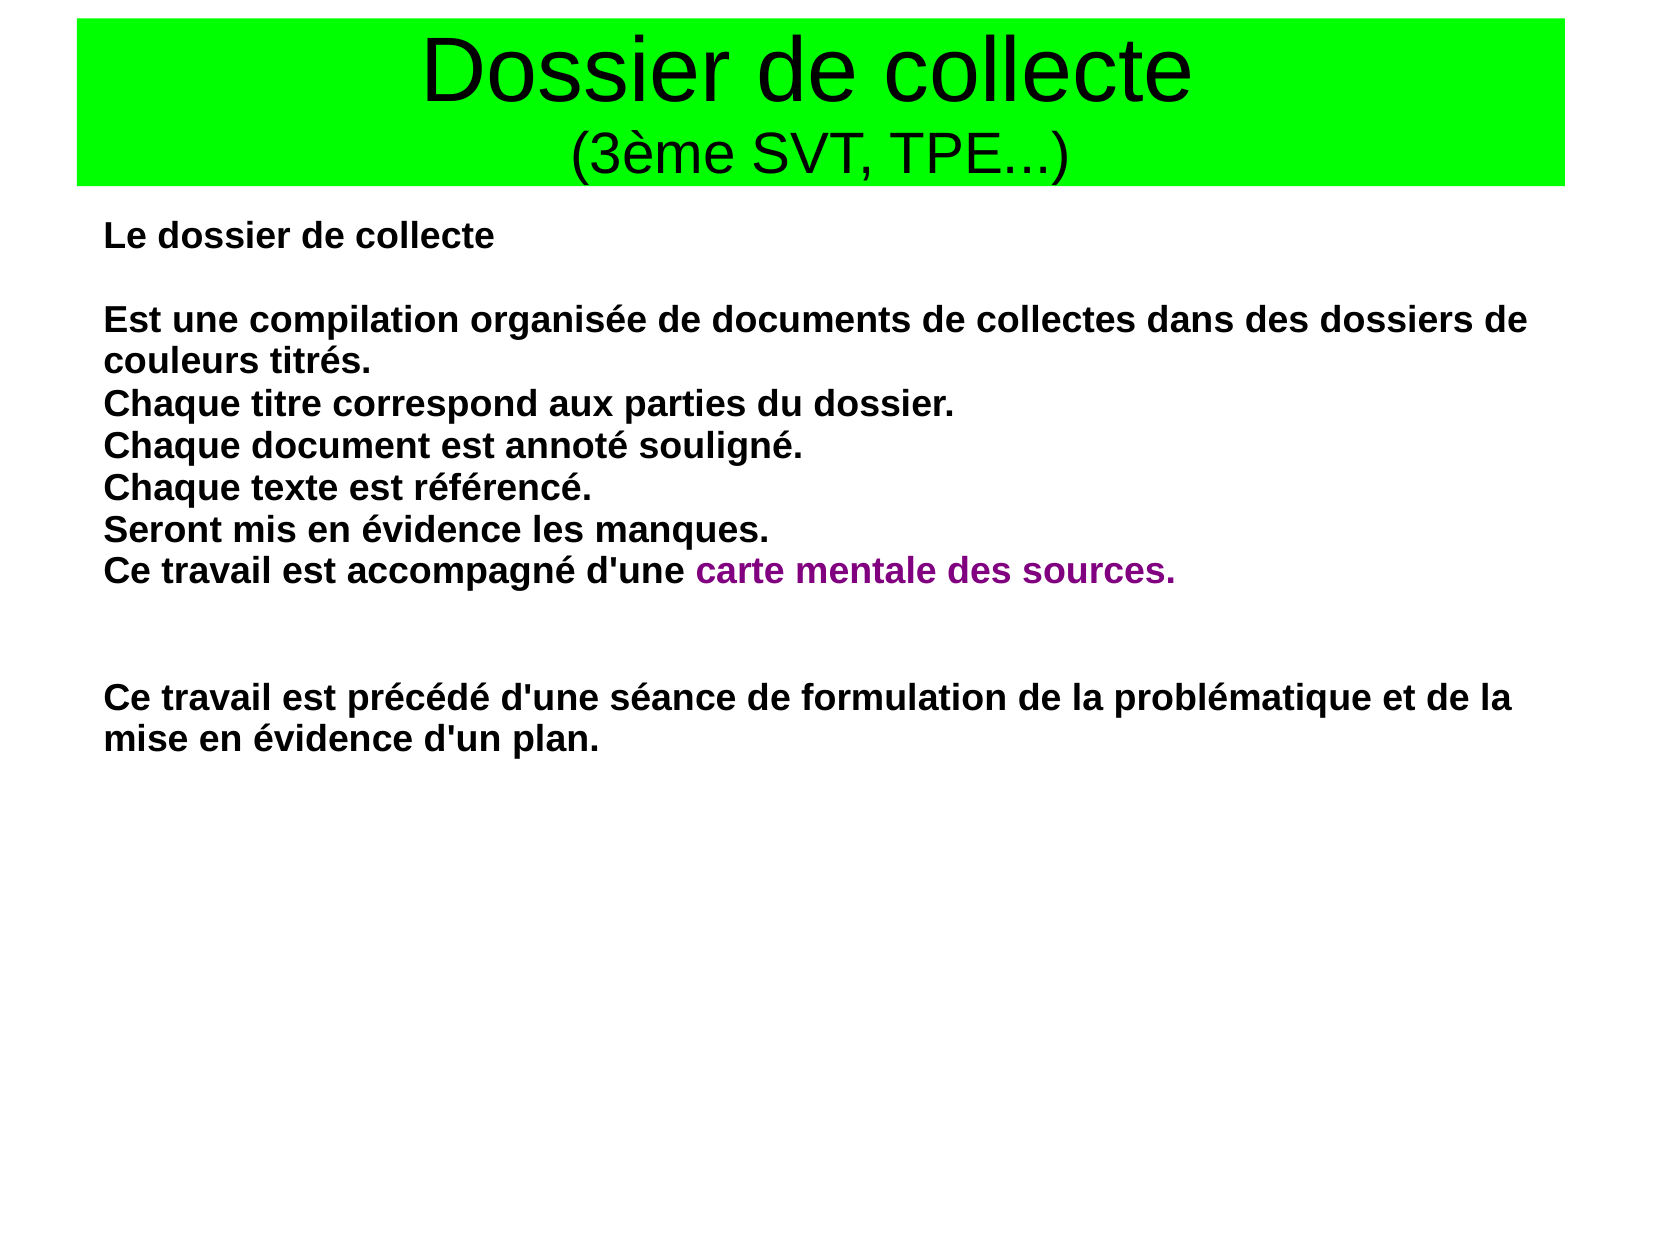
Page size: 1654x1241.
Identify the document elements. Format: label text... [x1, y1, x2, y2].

title Dossier de collecte (3ème SVT, TPE...) [76, 18, 1565, 186]
text_box Le dossier de collecte Est une compilation organisée de documents de collectes dans des dossiers de couleurs titrés. Chaque titre correspond aux parties du dossier. Chaque document est annoté souligné. Chaque texte est référencé. Seront mis en évidence les manques. Ce travail est accompagné d'une carte mentale des sources. Ce travail est précédé d'une séance de formulation de la problématique et de la mise en évidence d'un plan. [88, 206, 1595, 1152]
